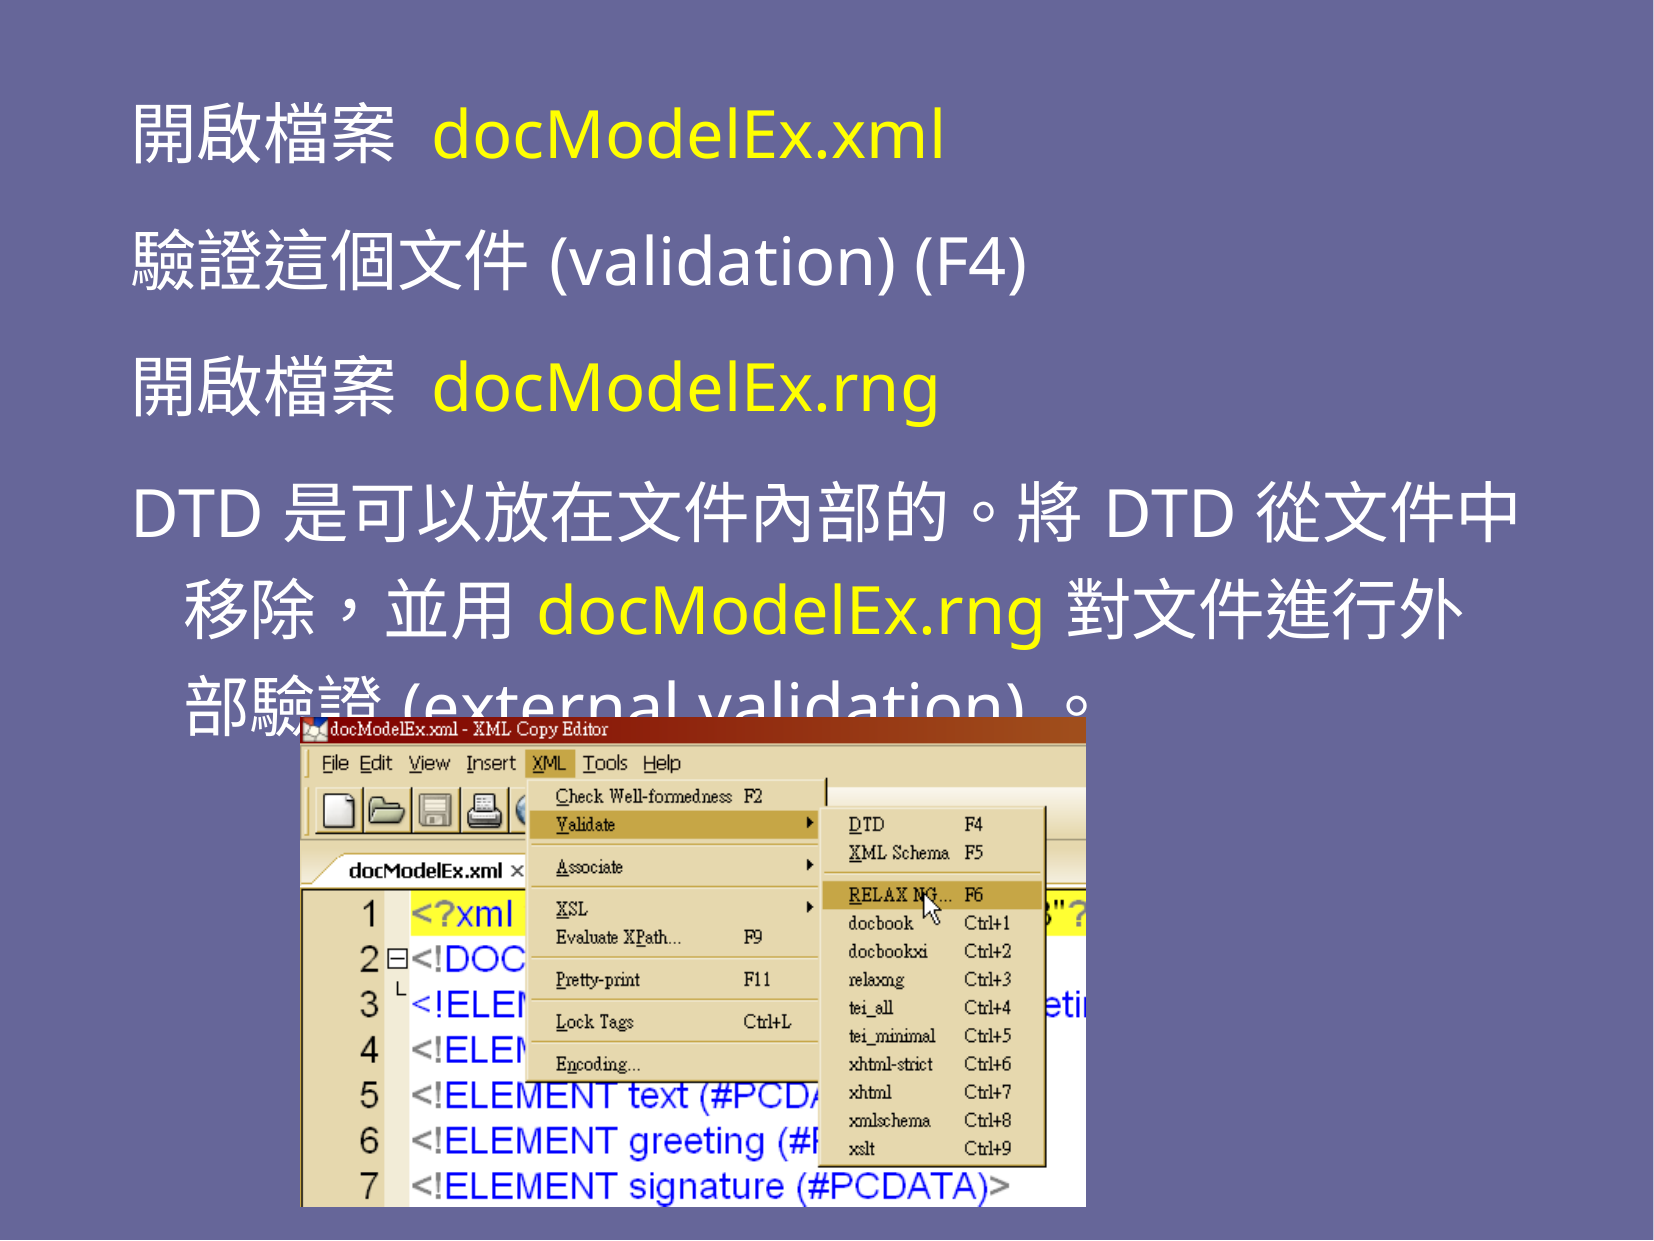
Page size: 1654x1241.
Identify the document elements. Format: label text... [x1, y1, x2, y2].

picture [300, 717, 1086, 1207]
list 開啟檔案 docModelEx.xml 驗證這個文件(validation) (F4) 開啟檔案 docModelEx.rng DTD是可以放在文件內部的。將DTD從文件中移除，並用docModelEx.rng對文件進行外部驗證(external validation)。 [112, 81, 1525, 863]
